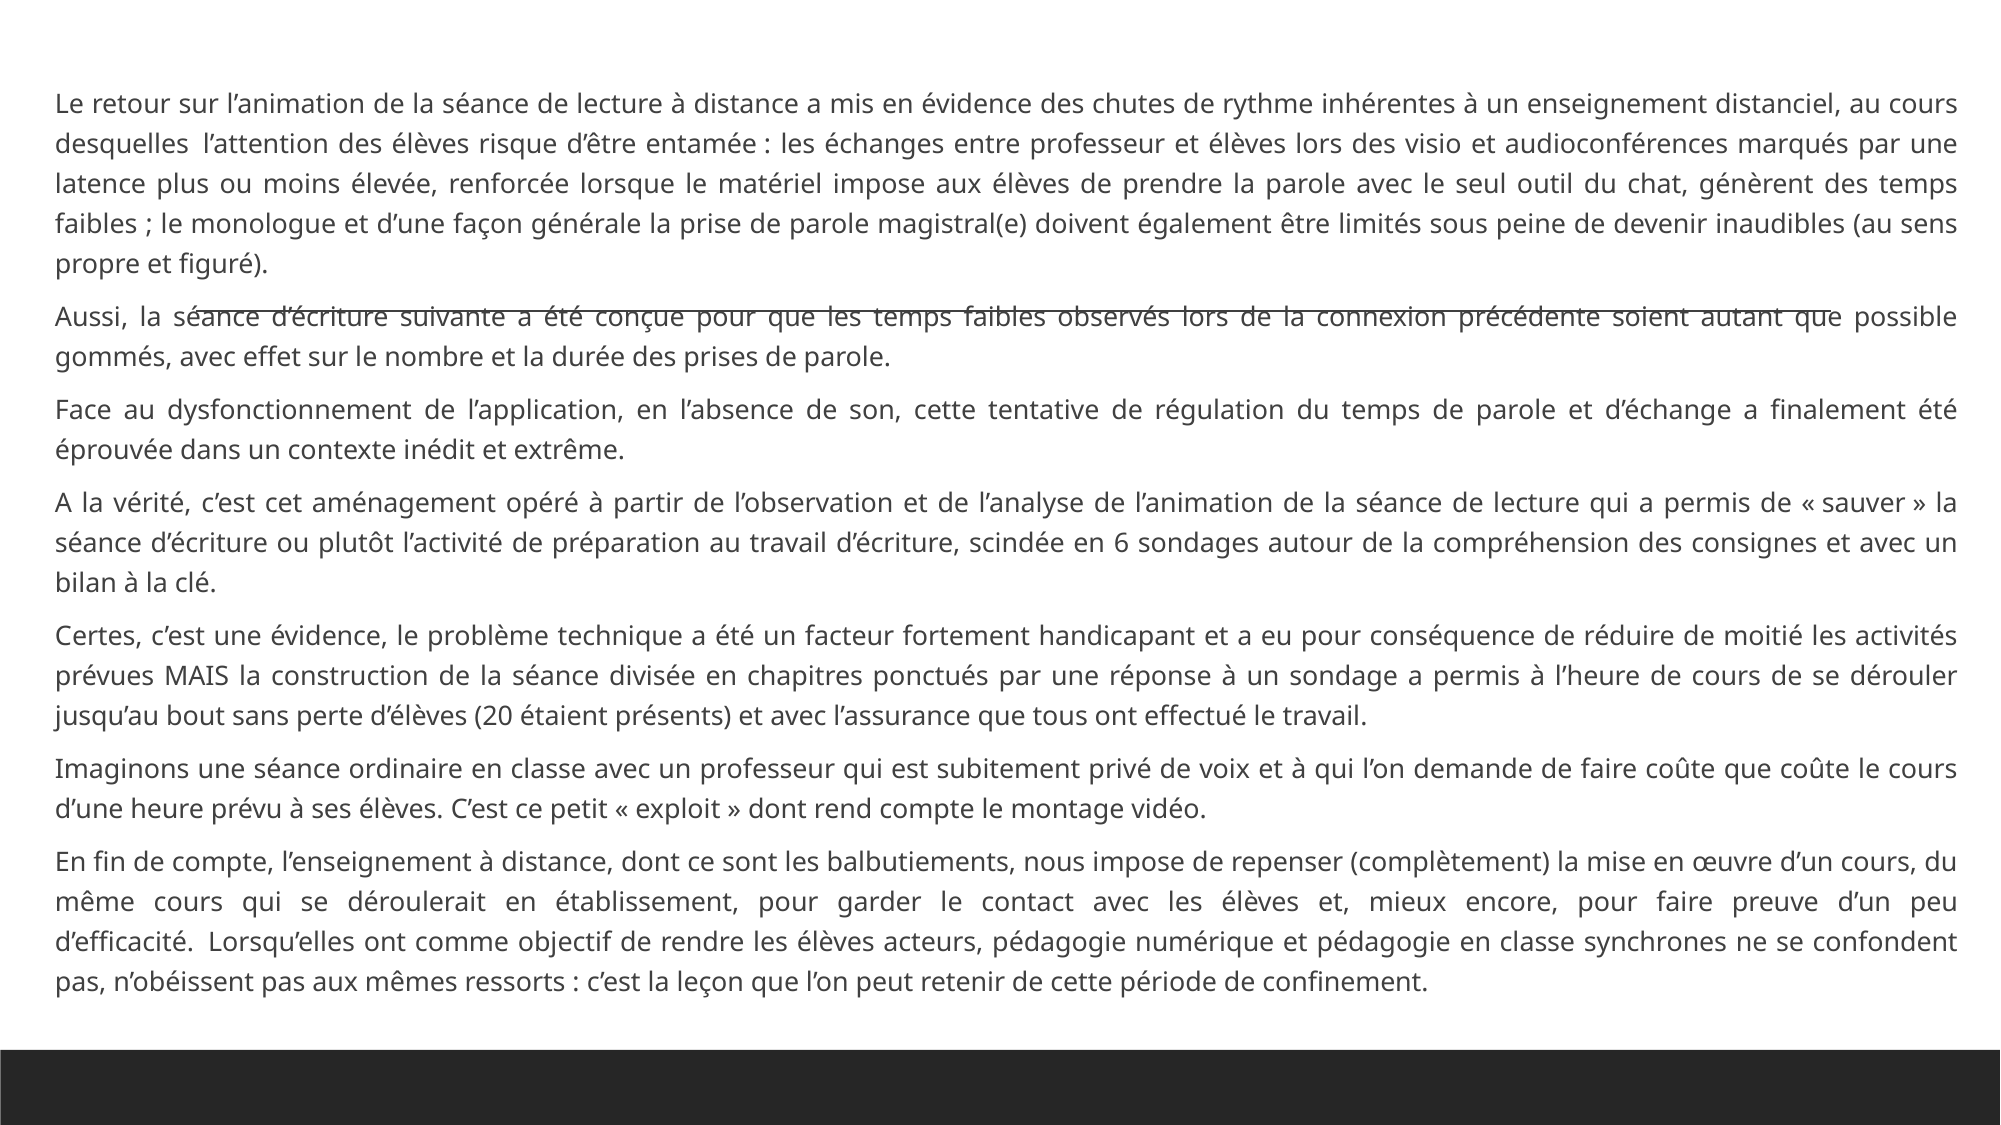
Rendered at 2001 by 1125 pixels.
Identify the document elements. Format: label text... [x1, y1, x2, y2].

text_box Le retour sur l’animation de la séance de lecture à distance a mis en évidence des chutes de rythme inhérentes à un enseignement distanciel, au cours desquelles l’attention des élèves risque d’être entamée : les échanges entre professeur et élèves lors des visio et audioconférences marqués par une latence plus ou moins élevée, renforcée lorsque le matériel impose aux élèves de prendre la parole avec le seul outil du chat, génèrent des temps faibles ; le monologue et d’une façon générale la prise de parole magistral(e) doivent également être limités sous peine de devenir inaudibles (au sens propre et figuré). Aussi, la séance d’écriture suivante a été conçue pour que les temps faibles observés lors de la connexion précédente soient autant que possible gommés, avec effet sur le nombre et la durée des prises de parole. Face au dysfonctionnement de l’application, en l’absence de son, cette tentative de régulation du temps de parole et d’échange a finalement été éprouvée dans un contexte inédit et extrême. A la vérité, c’est cet aménagement opéré à partir de l’observation et de l’analyse de l’animation de la séance de lecture qui a permis de « sauver » la séance d’écriture ou plutôt l’activité de préparation au travail d’écriture, scindée en 6 sondages autour de la compréhension des consignes et avec un bilan à la clé. Certes, c’est une évidence, le problème technique a été un facteur fortement handicapant et a eu pour conséquence de réduire de moitié les activités prévues MAIS la construction de la séance divisée en chapitres ponctués par une réponse à un sondage a permis à l’heure de cours de se dérouler jusqu’au bout sans perte d’élèves (20 étaient présents) et avec l’assurance que tous ont effectué le travail. Imaginons une séance ordinaire en classe avec un professeur qui est subitement privé de voix et à qui l’on demande de faire coûte que coûte le cours d’une heure prévu à ses élèves. C’est ce petit « exploit » dont rend compte le montage vidéo. En fin de compte, l’enseignement à distance, dont ce sont les balbutiements, nous impose de repenser (complètement) la mise en œuvre d’un cours, du même cours qui se déroulerait en établissement, pour garder le contact avec les élèves et, mieux encore, pour faire preuve d’un peu d’efficacité. Lorsqu’elles ont comme objectif de rendre les élèves acteurs, pédagogie numérique et pédagogie en classe synchrones ne se confondent pas, n’obéissent pas aux mêmes ressorts : c’est la leçon que l’on peut retenir de cette période de confinement. [48, 41, 1960, 1025]
